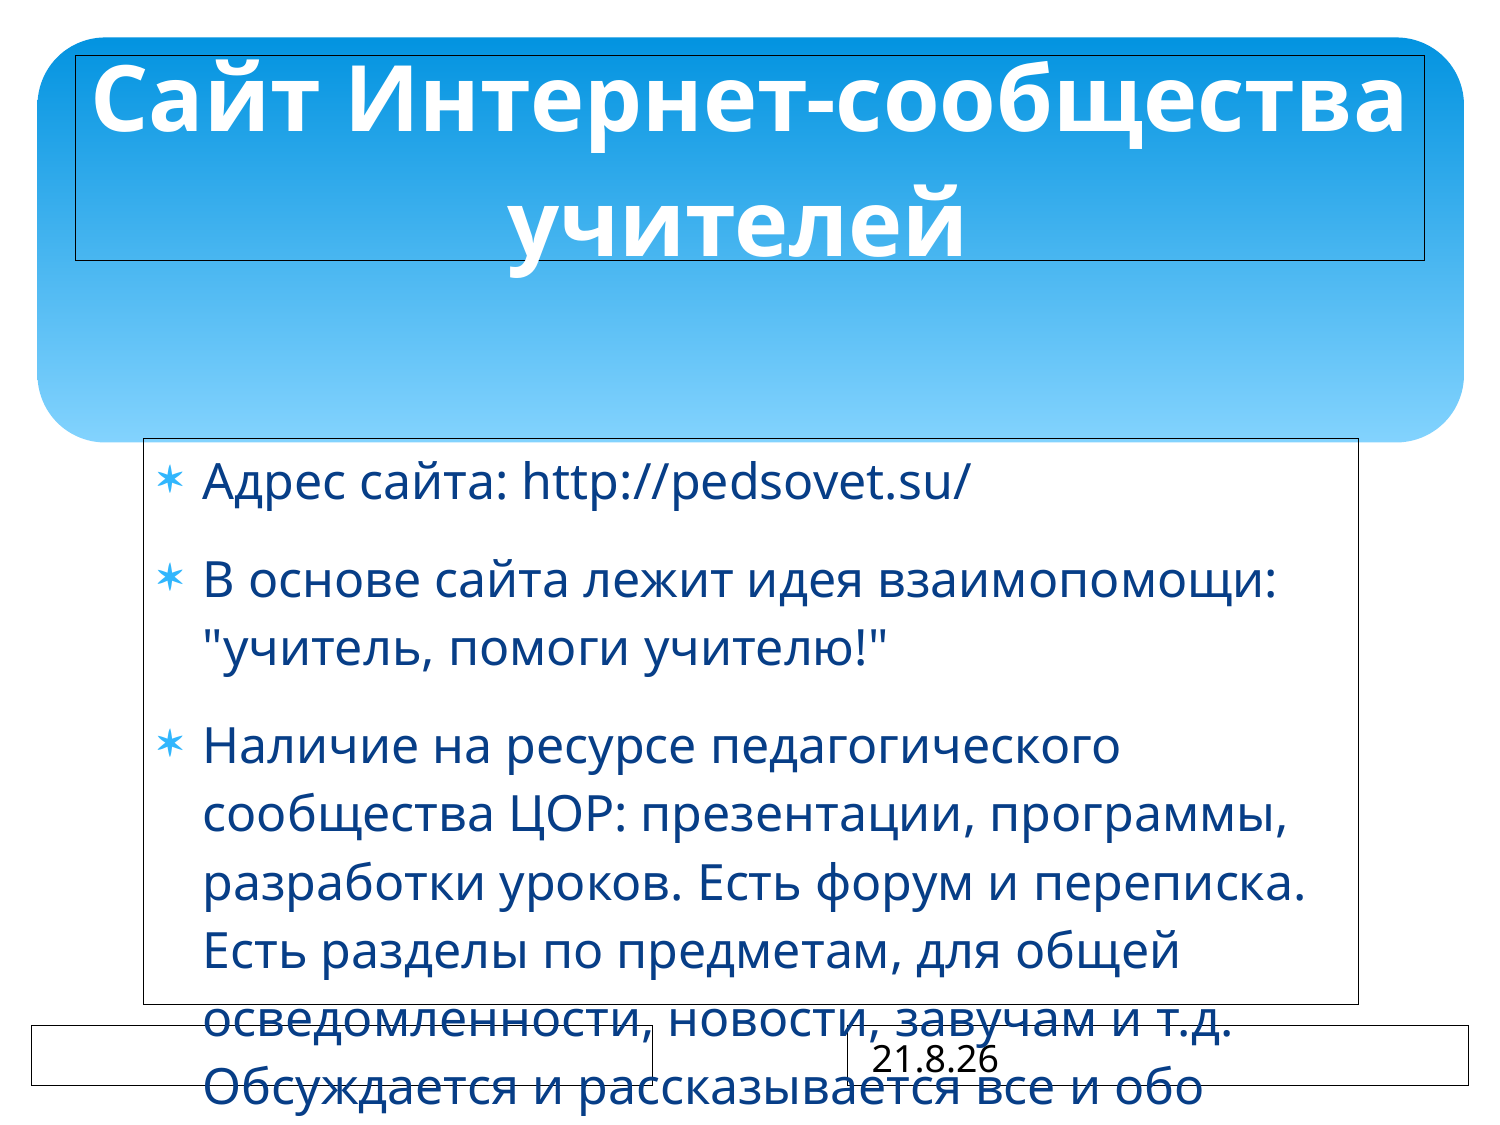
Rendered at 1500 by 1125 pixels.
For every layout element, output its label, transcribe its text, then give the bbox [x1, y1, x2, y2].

title Сайт Интернет-сообщества учителей [75, 55, 1425, 261]
list Адрес сайта: http://pedsovet.su/ В основе сайта лежит идея взаимопомощи: "учитель, помоги учителю!" Наличие на ресурсе педагогического сообщества ЦОР: презентации, программы, разработки уроков. Есть форум и переписка. Есть разделы по предметам, для общей осведомленности, новости, завучам и т.д. Обсуждается и рассказывается все и обо всем, что связано со школой и педагогической деятельностью. В обсуждении могут участвовать не только учителя, но и ученики, родители. Каждый зарегистрированный пользователь может разместить на этом сайте любой, полезный, на его взгляд, материал: от комментария и ссылки до собственного учебника. Свидетельство о публикации собственных материалов платное. [143, 438, 1359, 1005]
